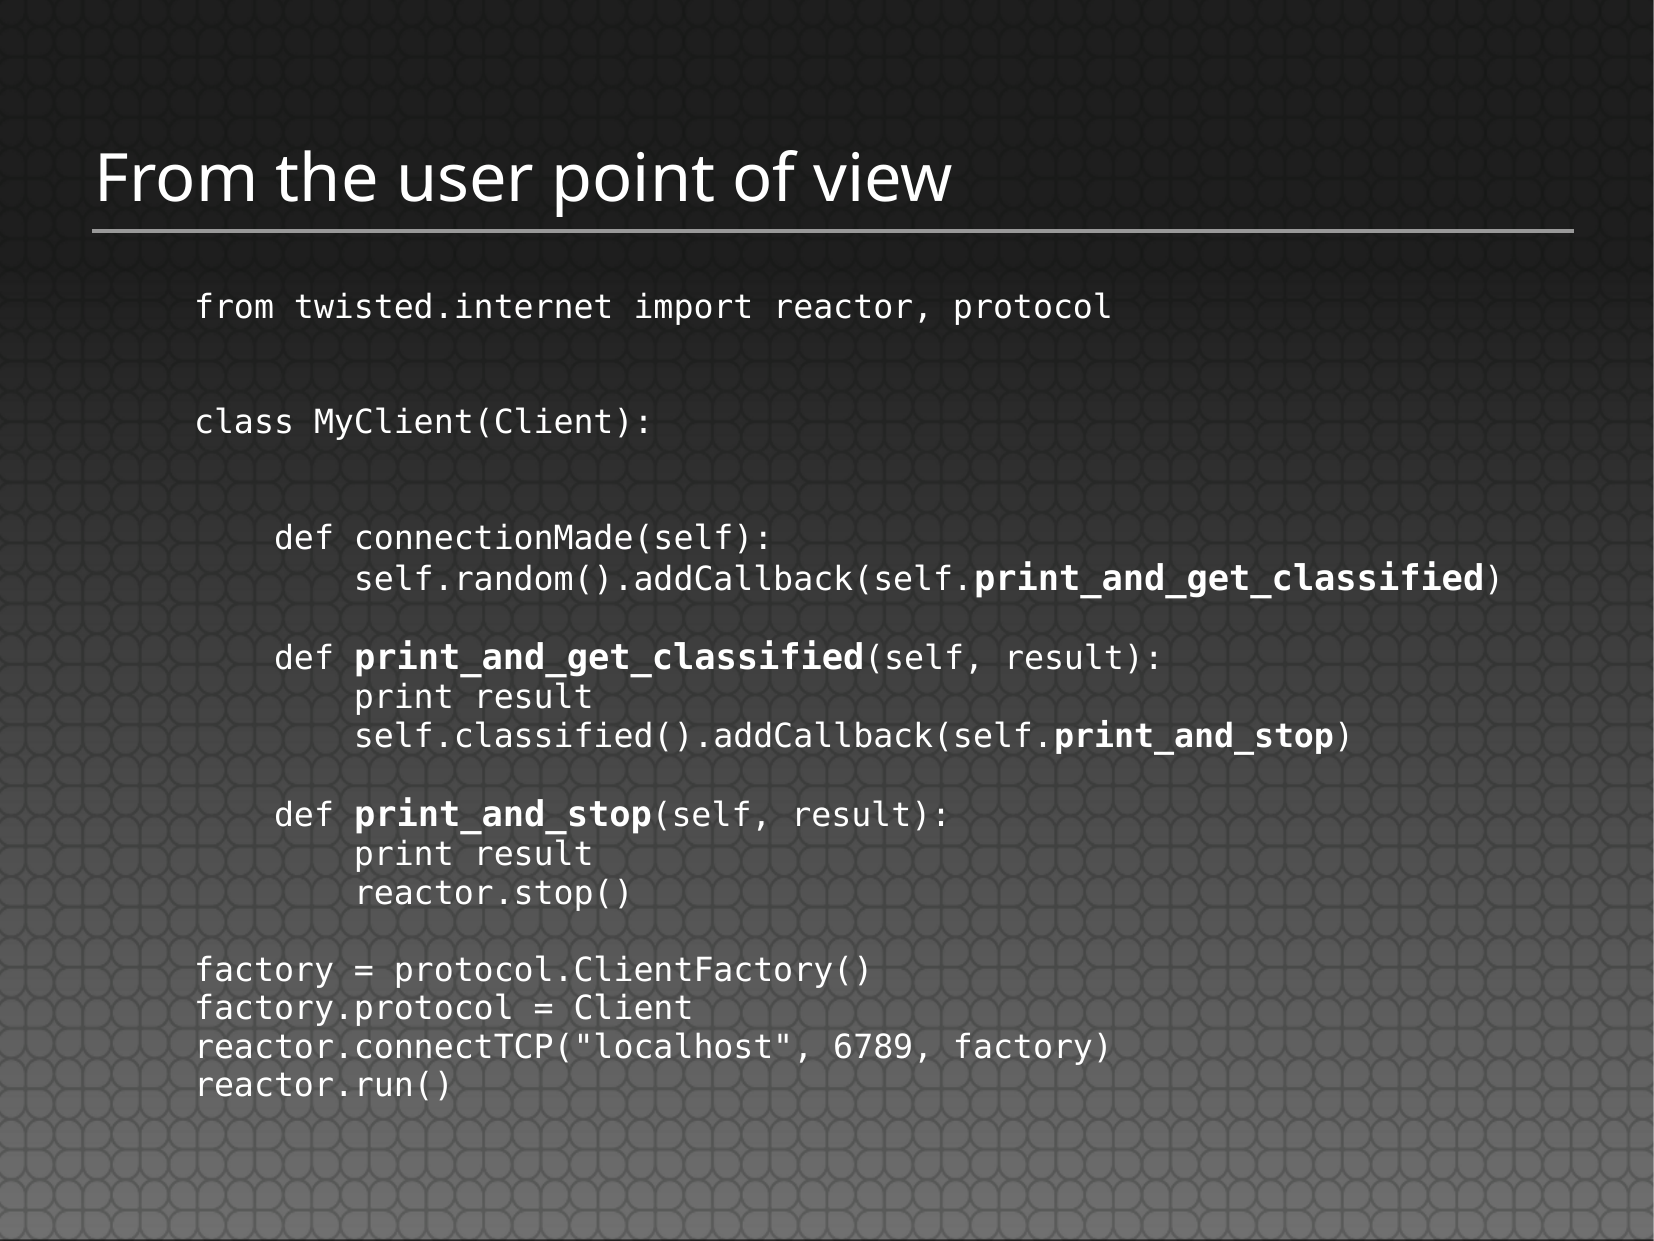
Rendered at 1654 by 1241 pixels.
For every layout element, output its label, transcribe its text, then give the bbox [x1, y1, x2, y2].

title From the user point of view [94, 100, 1426, 251]
title from twisted.internet import reactor, protocol class MyClient(Client): def connectionMade(self): self.random().addCallback(self.print_and_get_classified) def print_and_get_classified(self, result): print result self.classified().addCallback(self.print_and_stop) def print_and_stop(self, result): print result reactor.stop() factory = protocol.ClientFactory() factory.protocol = Client reactor.connectTCP("localhost", 6789, factory) reactor.run() [194, 287, 1509, 1105]
picture [0, 0, 1654, 1241]
